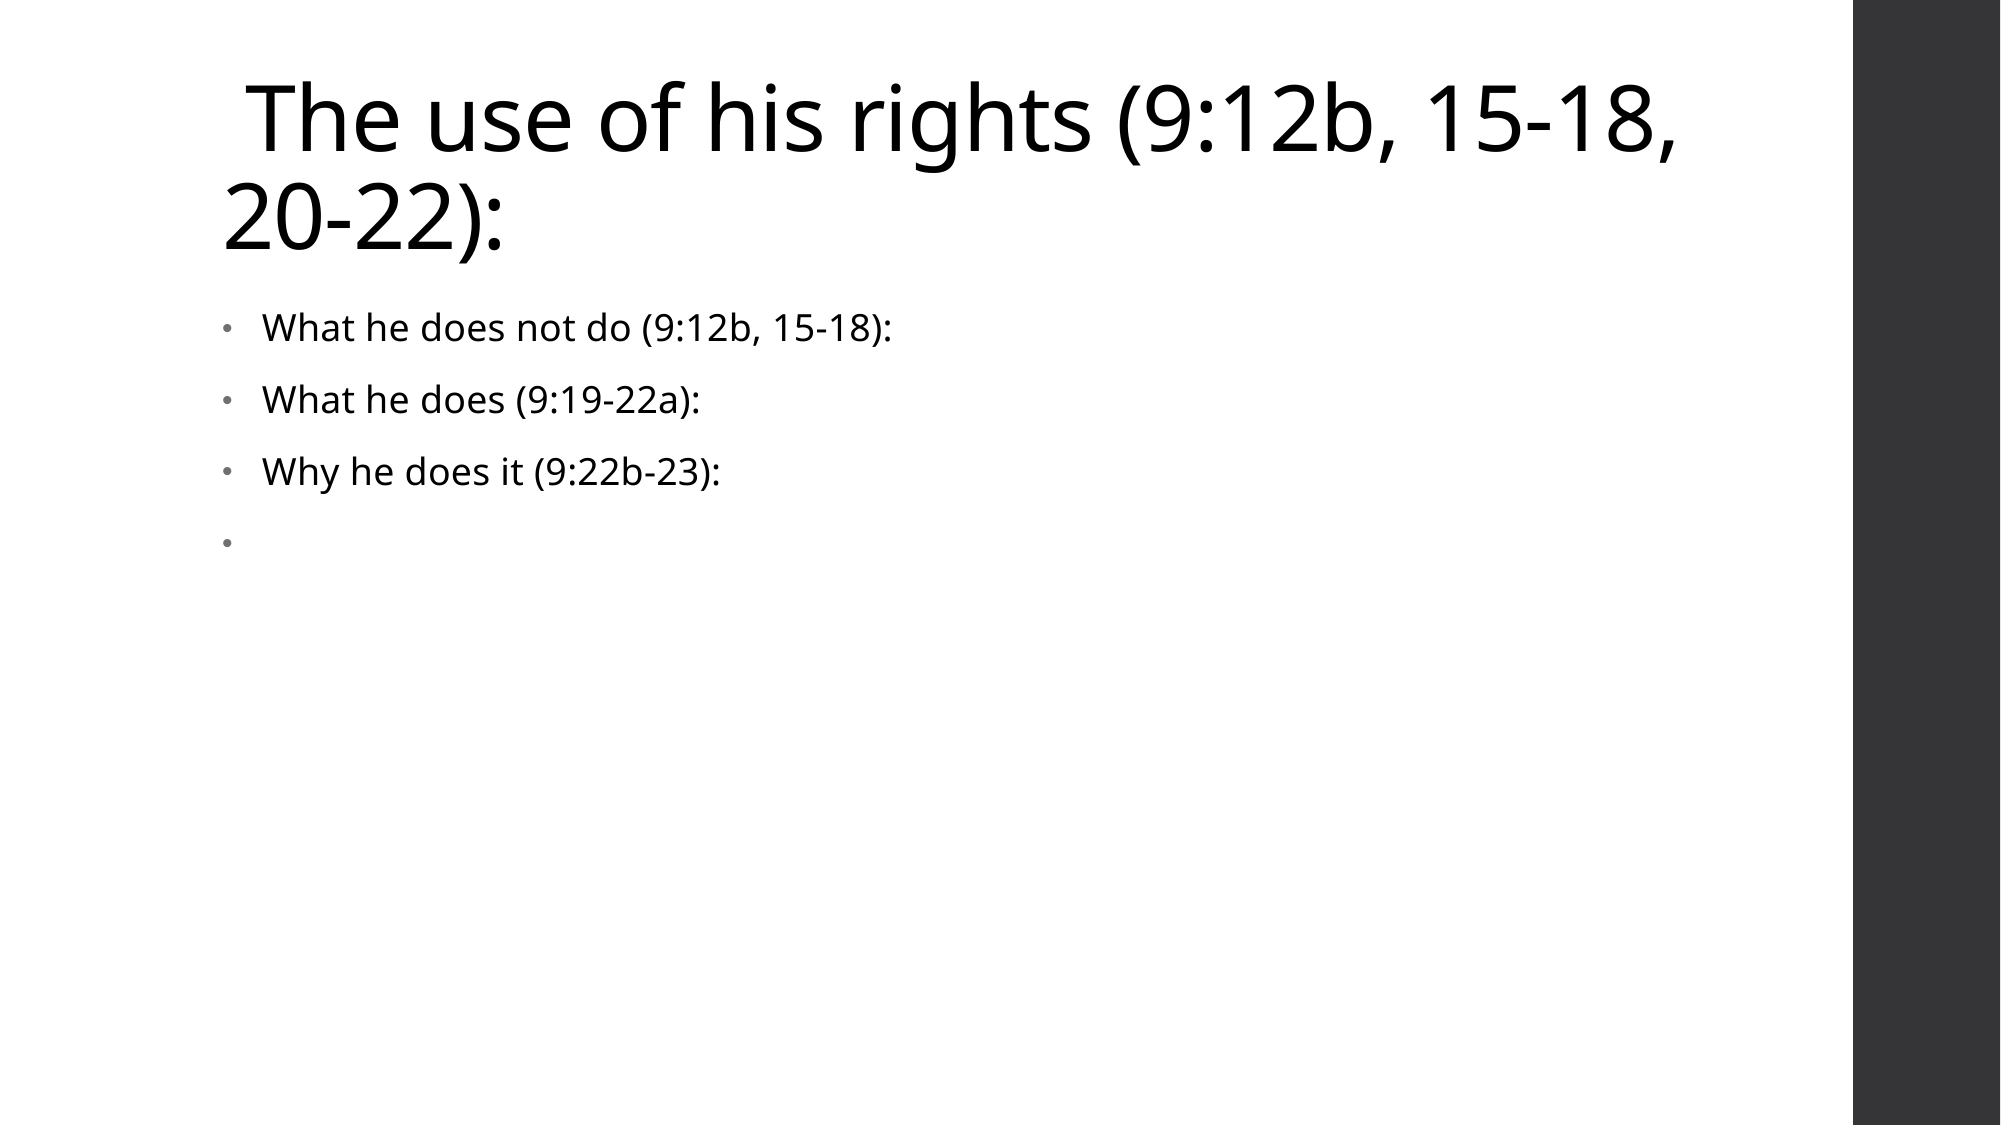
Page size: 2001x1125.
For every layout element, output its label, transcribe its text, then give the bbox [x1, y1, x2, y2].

title The use of his rights (9:12b, 15-18, 20-22): [206, 60, 1797, 278]
list What he does not do (9:12b, 15-18): What he does (9:19-22a): Why he does it (9:22b-23): [206, 299, 1617, 1014]
